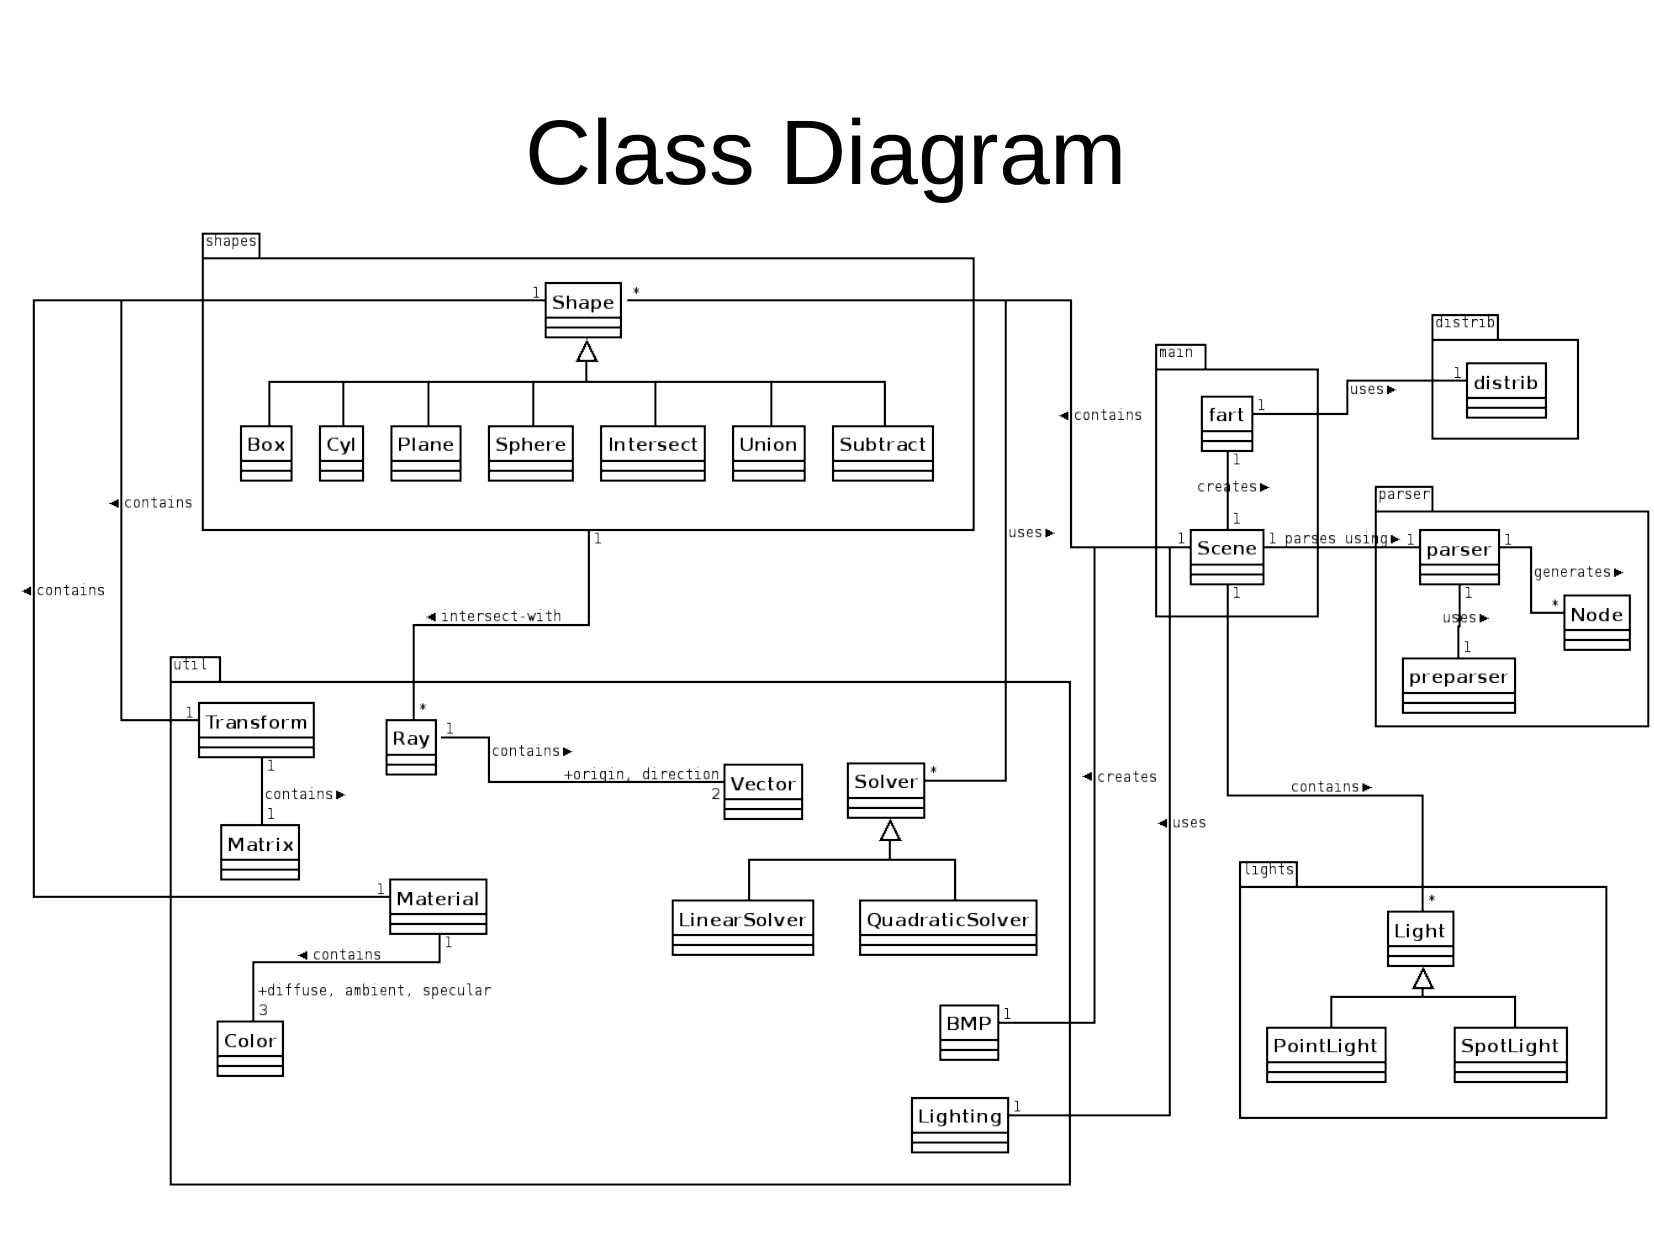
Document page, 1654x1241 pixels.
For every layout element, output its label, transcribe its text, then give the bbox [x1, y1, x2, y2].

title Class Diagram [82, 56, 1571, 214]
picture [8, 214, 1654, 1197]
